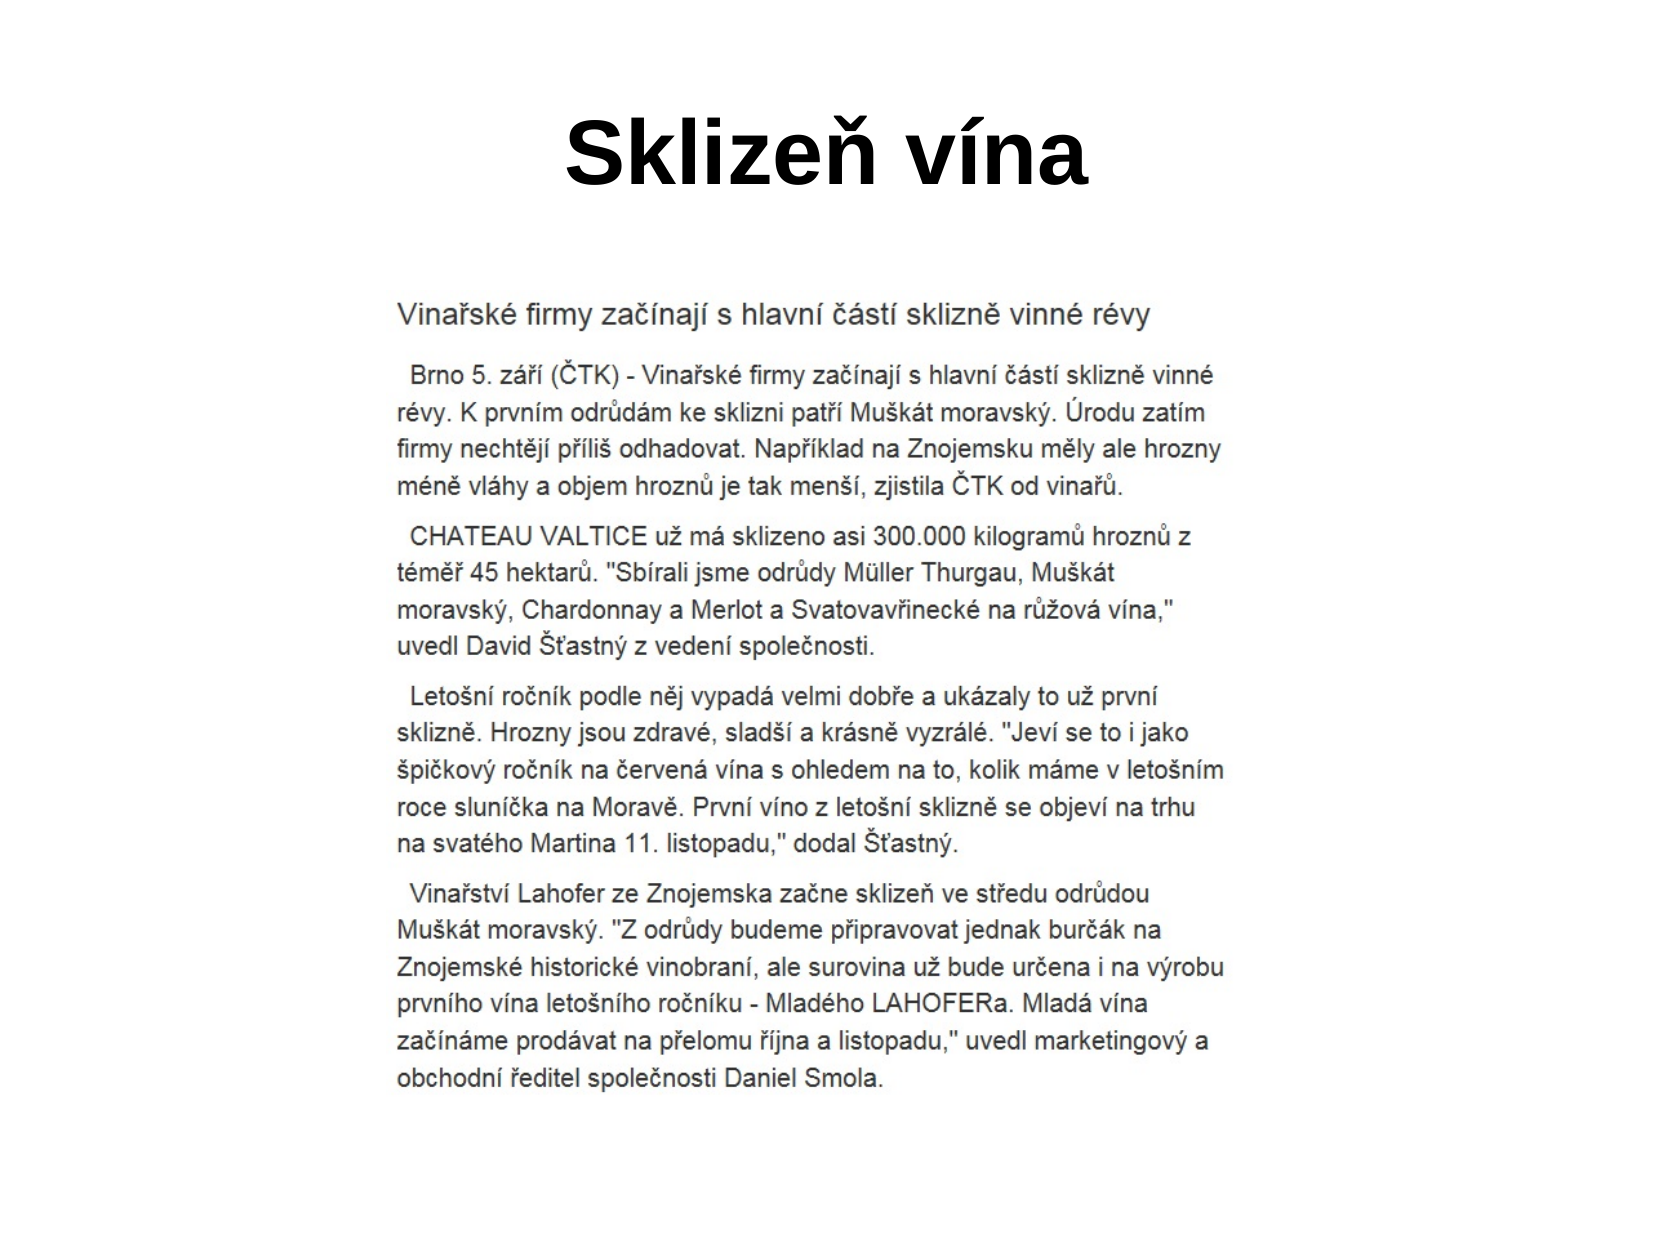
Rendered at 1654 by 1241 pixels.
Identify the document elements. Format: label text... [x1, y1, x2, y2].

picture [386, 290, 1267, 1109]
title Sklizeň vína [82, 49, 1571, 257]
